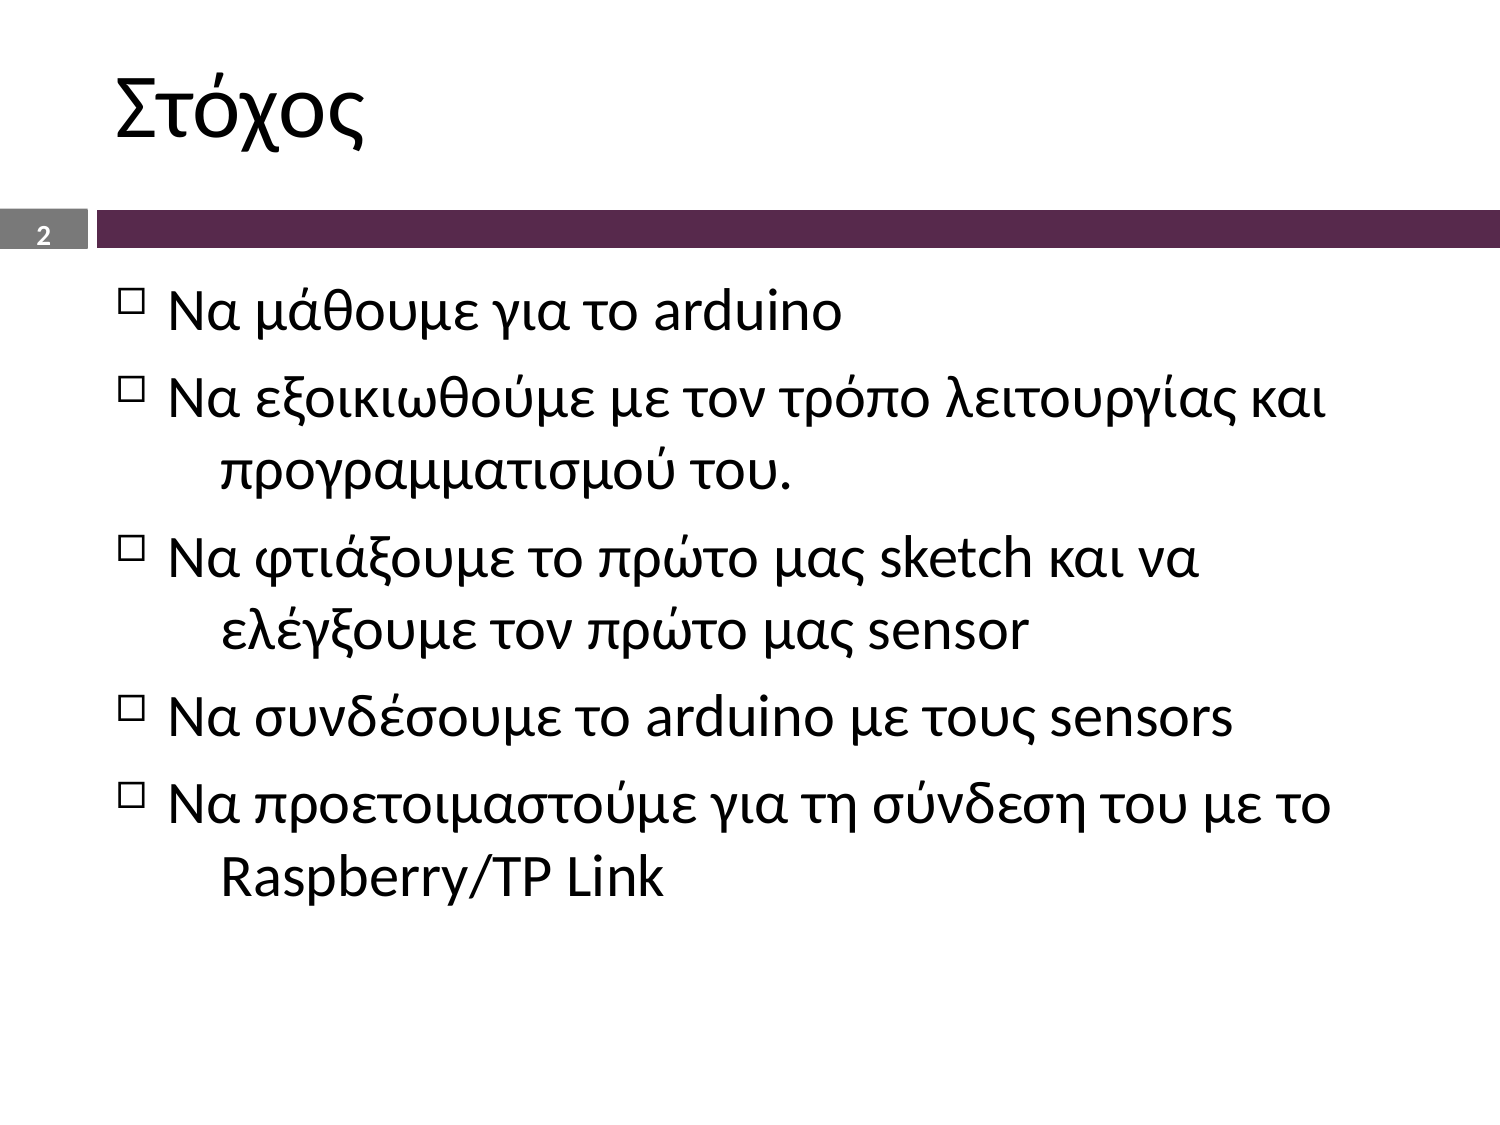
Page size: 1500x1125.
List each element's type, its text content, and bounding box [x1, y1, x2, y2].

text_box [0, 208, 88, 249]
title Στόχος [100, 19, 1438, 182]
list Να μάθουμε για το arduino Να εξοικιωθούμε με τον τρόπο λειτουργίας και προγραμματισμού του. Να φτιάξουμε το πρώτο μας sketch και να ελέγξουμε τον πρώτο μας sensor Να συνδέσουμε το arduino με τους sensors Να προετοιμαστούμε για τη σύνδεση του με το Raspberry/TP Link [100, 262, 1438, 1000]
